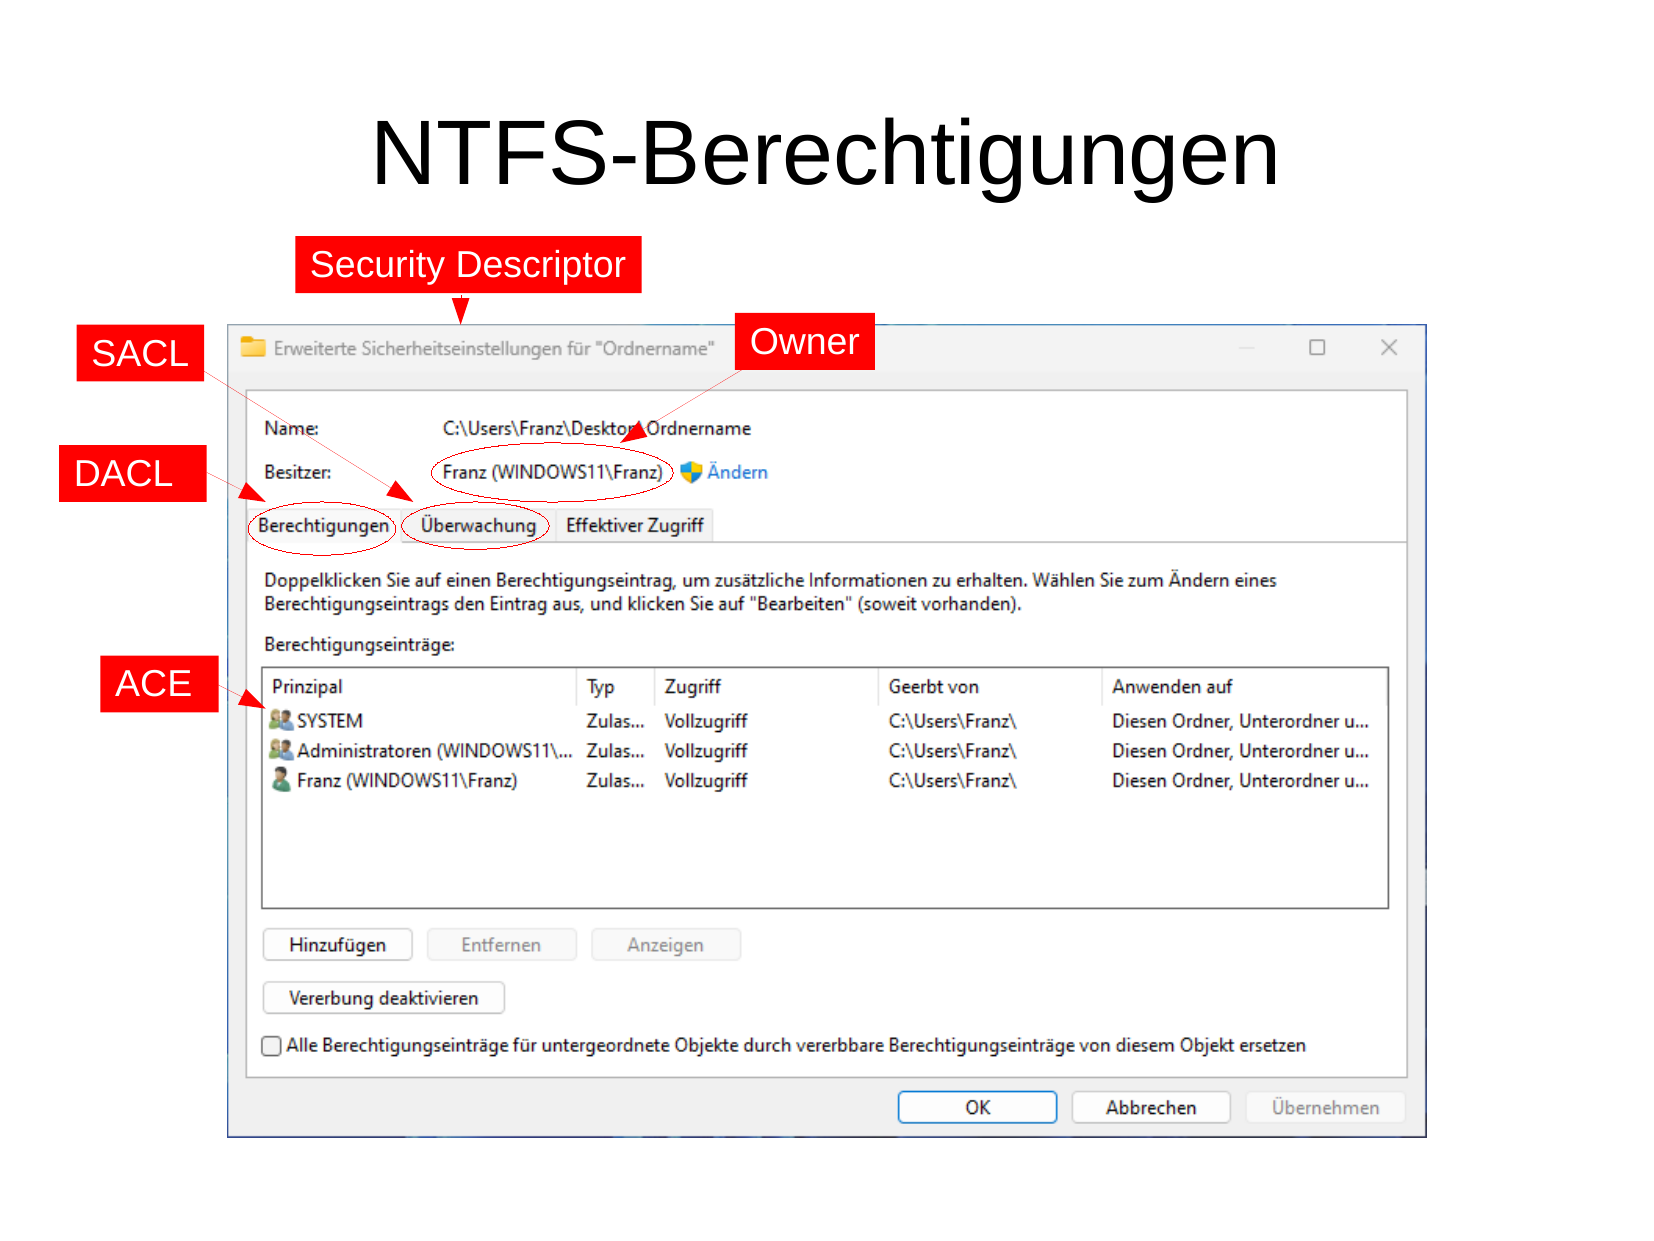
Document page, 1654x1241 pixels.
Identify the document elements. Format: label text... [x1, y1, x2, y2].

title NTFS-Berechtigungen [82, 56, 1571, 250]
picture [227, 324, 1427, 1138]
text_box DACL [59, 445, 207, 502]
text_box Security Descriptor [295, 236, 642, 294]
text_box SACL [76, 324, 205, 382]
text_box ACE [100, 655, 219, 713]
text_box Owner [734, 312, 875, 370]
